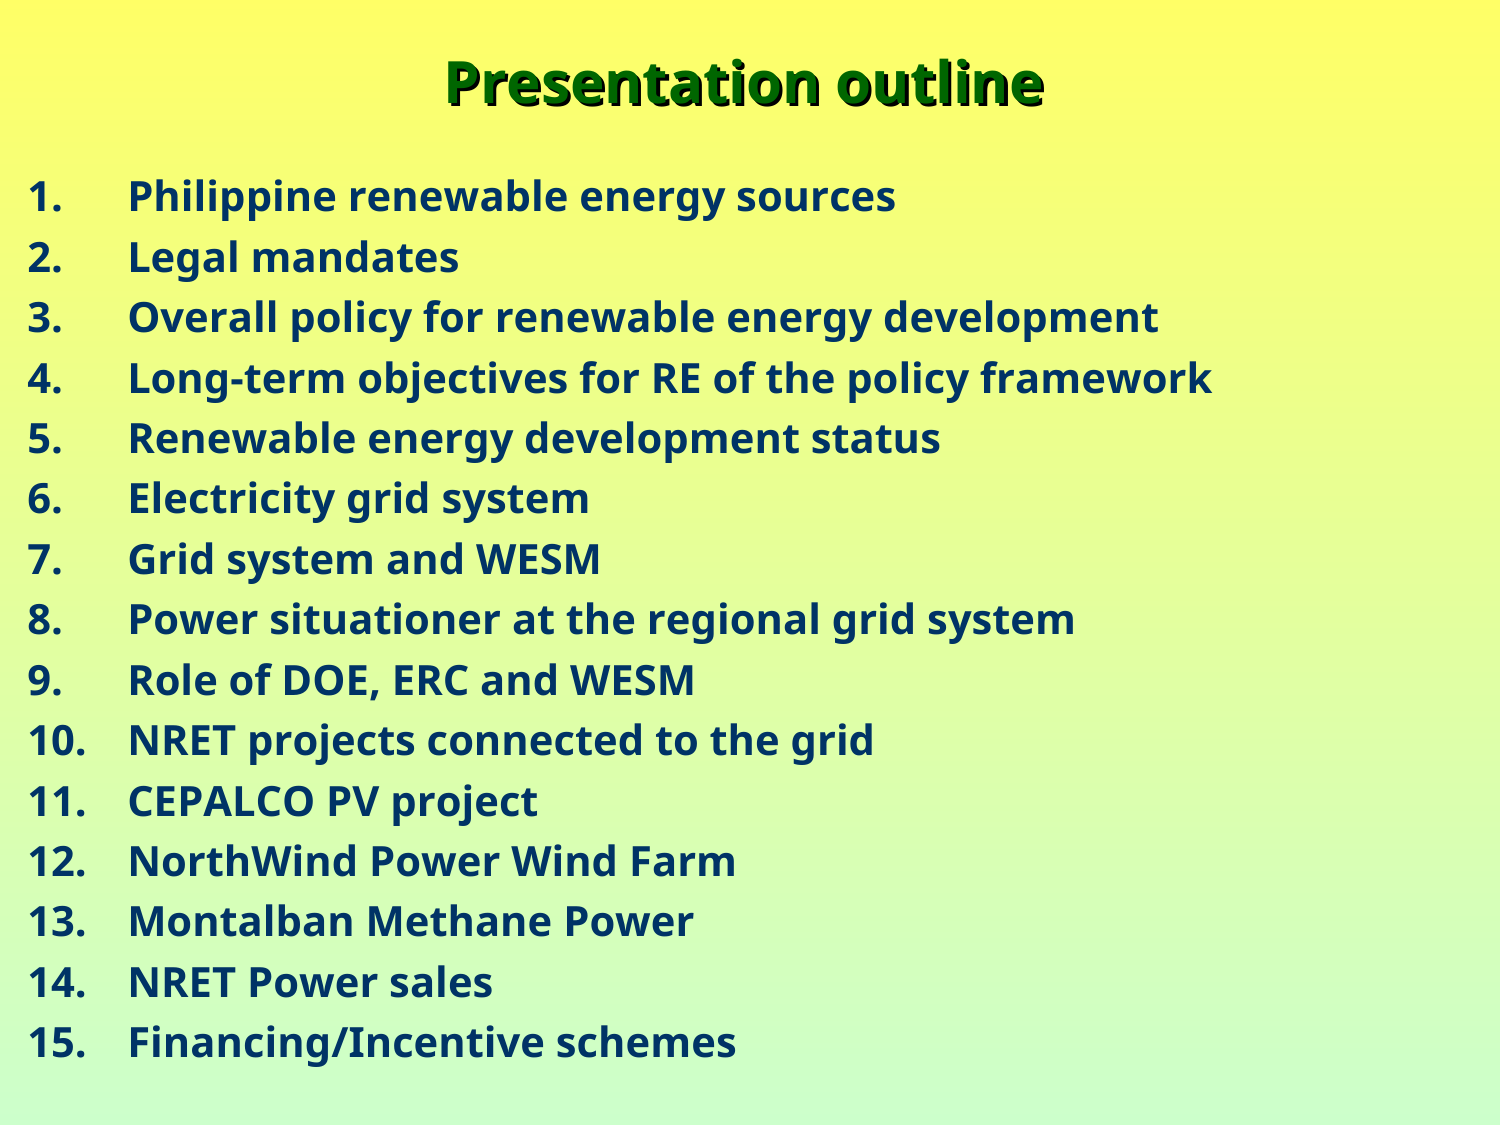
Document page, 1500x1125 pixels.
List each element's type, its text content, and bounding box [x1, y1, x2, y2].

subtitle Presentation outline [12, 37, 1475, 138]
text_box Philippine renewable energy sources Legal mandates Overall policy for renewable energy development Long-term objectives for RE of the policy framework Renewable energy development status Electricity grid system Grid system and WESM Power situationer at the regional grid system Role of DOE, ERC and WESM NRET projects connected to the grid CEPALCO PV project NorthWind Power Wind Farm Montalban Methane Power NRET Power sales Financing/Incentive schemes [12, 162, 1500, 1100]
